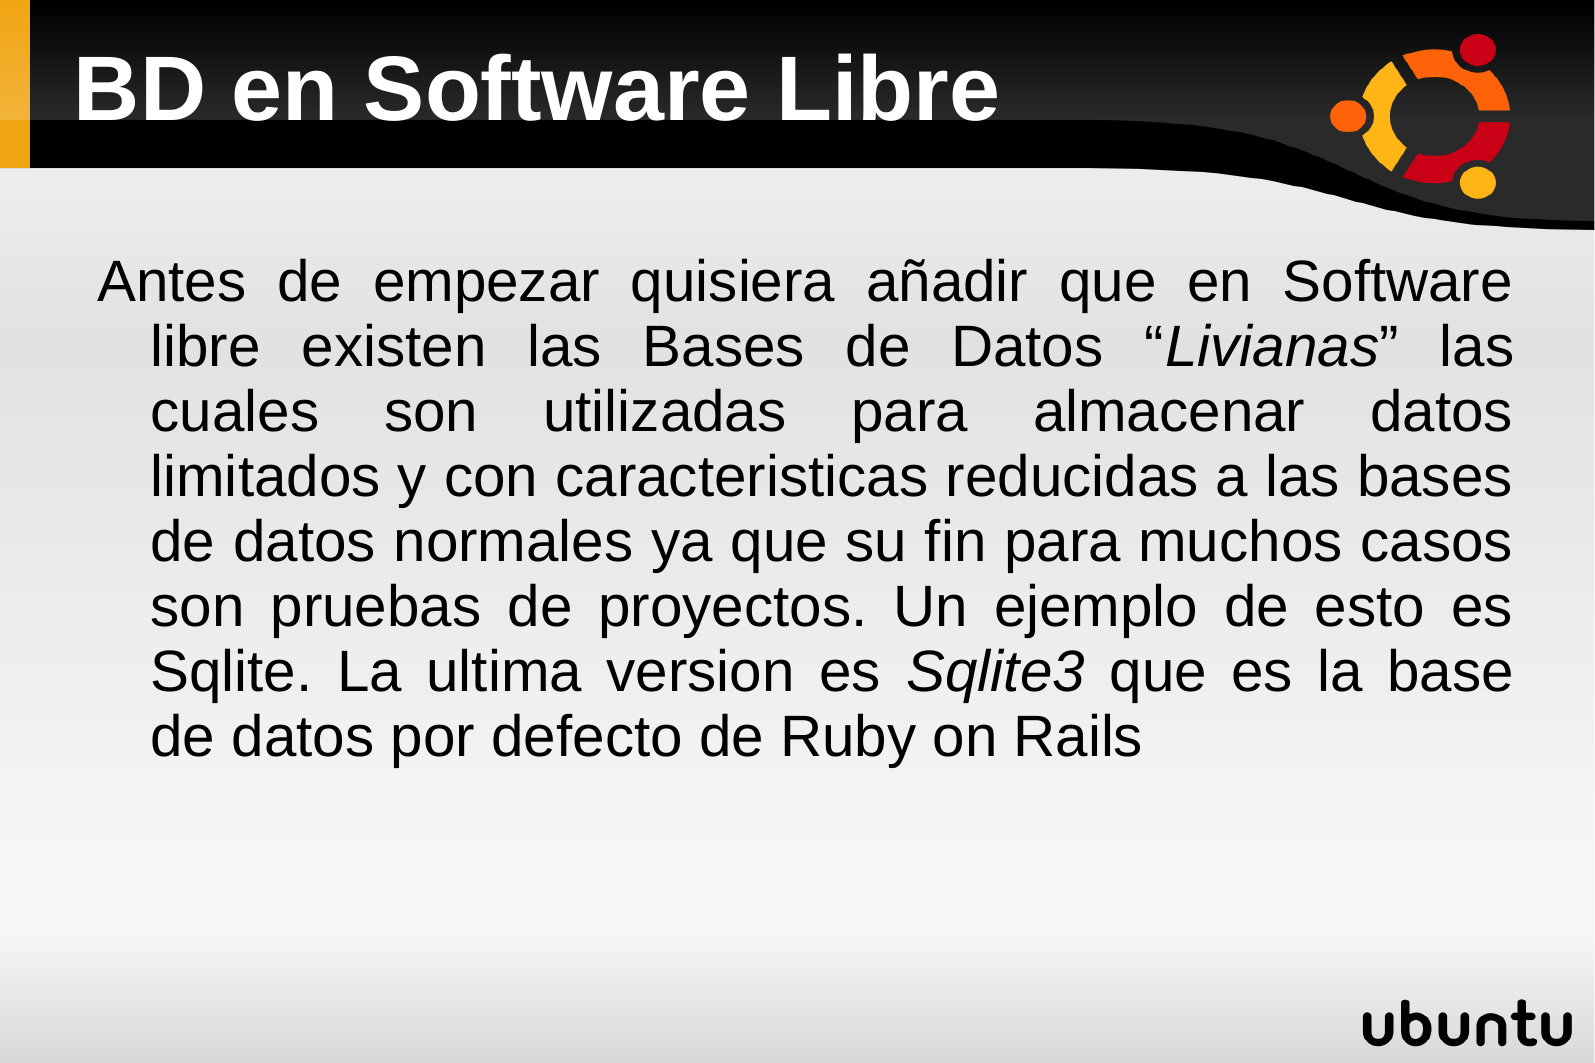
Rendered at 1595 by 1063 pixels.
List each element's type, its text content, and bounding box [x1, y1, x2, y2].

list Antes de empezar quisiera añadir que en Software libre existen las Bases de Datos “Livianas” las cuales son utilizadas para almacenar datos limitados y con caracteristicas reducidas a las bases de datos normales ya que su fin para muchos casos son pruebas de proyectos. Un ejemplo de esto es Sqlite. La ultima version es Sqlite3 que es la base de datos por defecto de Ruby on Rails [79, 248, 1515, 936]
title BD en Software Libre [74, 7, 1510, 171]
picture [0, 0, 1595, 1063]
